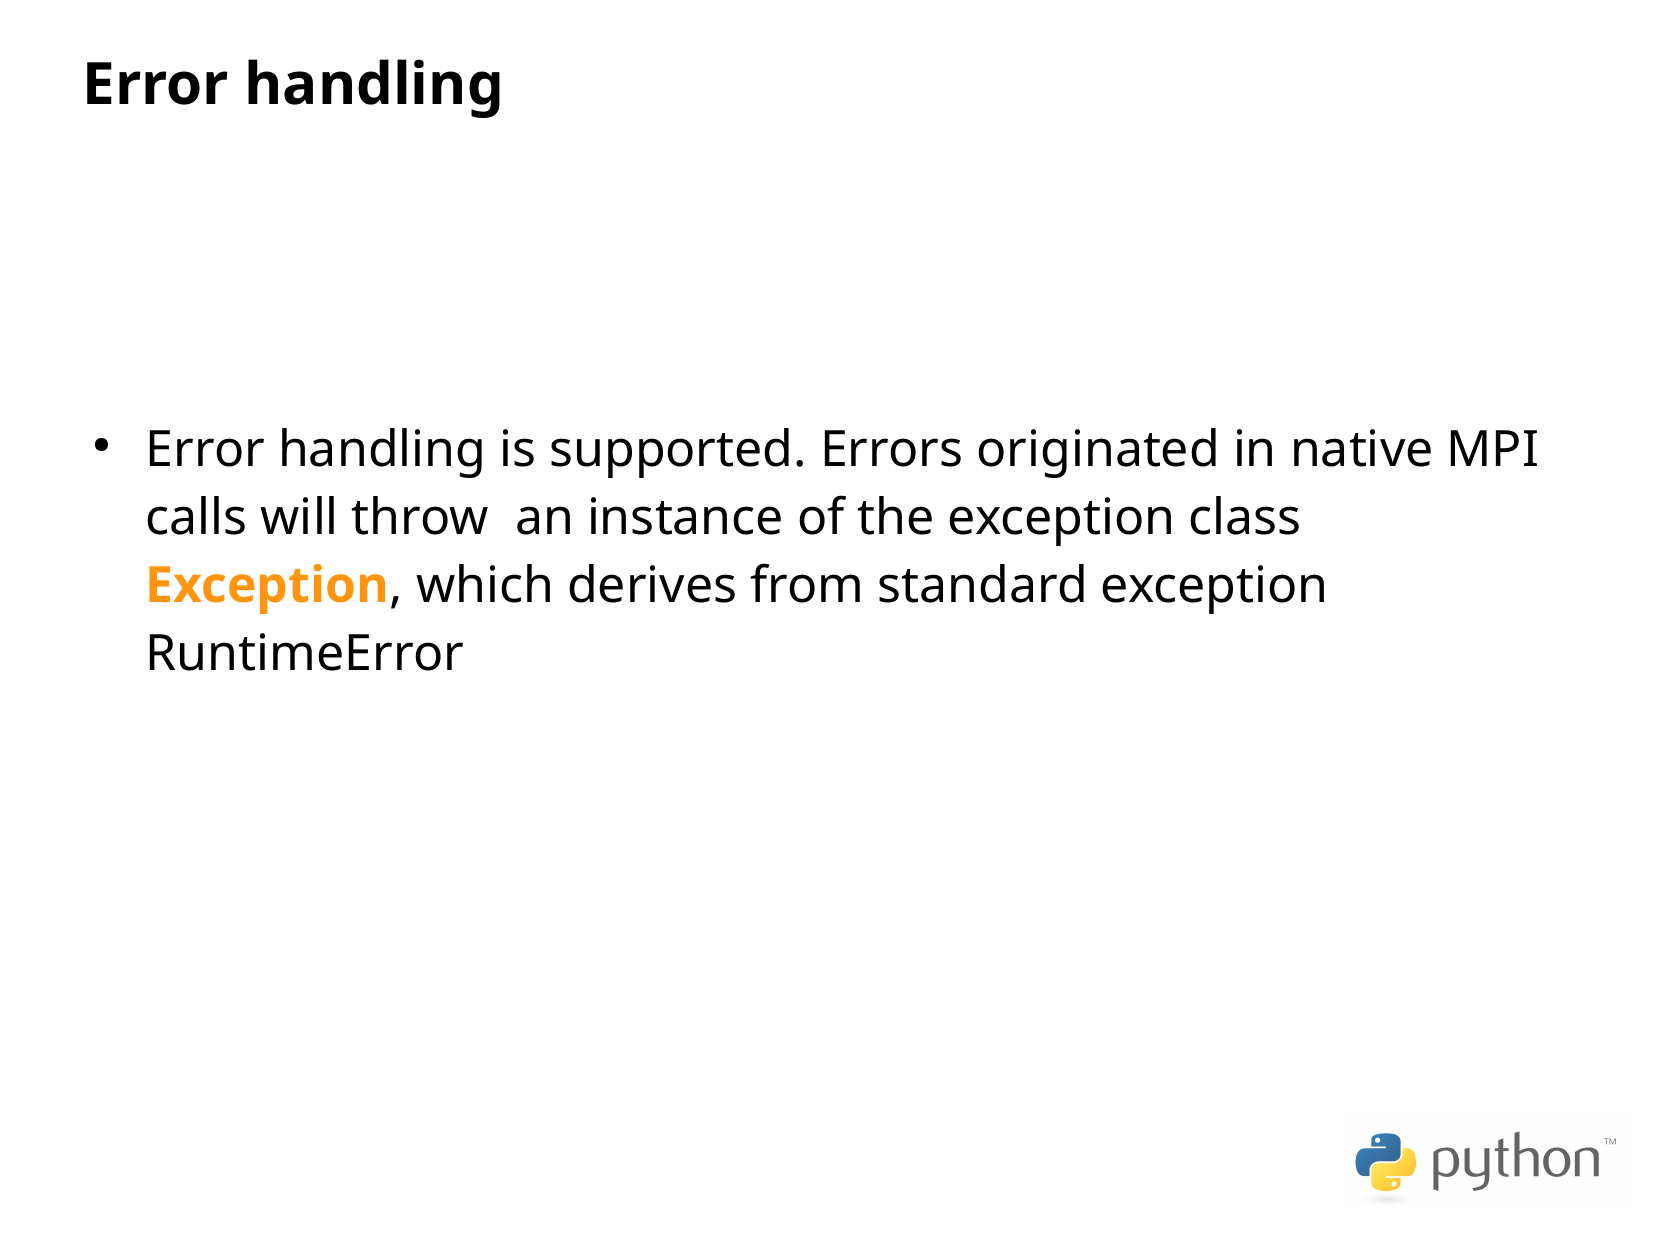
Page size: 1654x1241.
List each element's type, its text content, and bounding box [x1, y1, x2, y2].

picture [1343, 1112, 1630, 1207]
list Error handling is supported. Errors originated in native MPI calls will throw an instance of the exception class Exception, which derives from standard exception RuntimeError [75, 412, 1564, 1163]
title Error handling [82, 0, 1571, 179]
